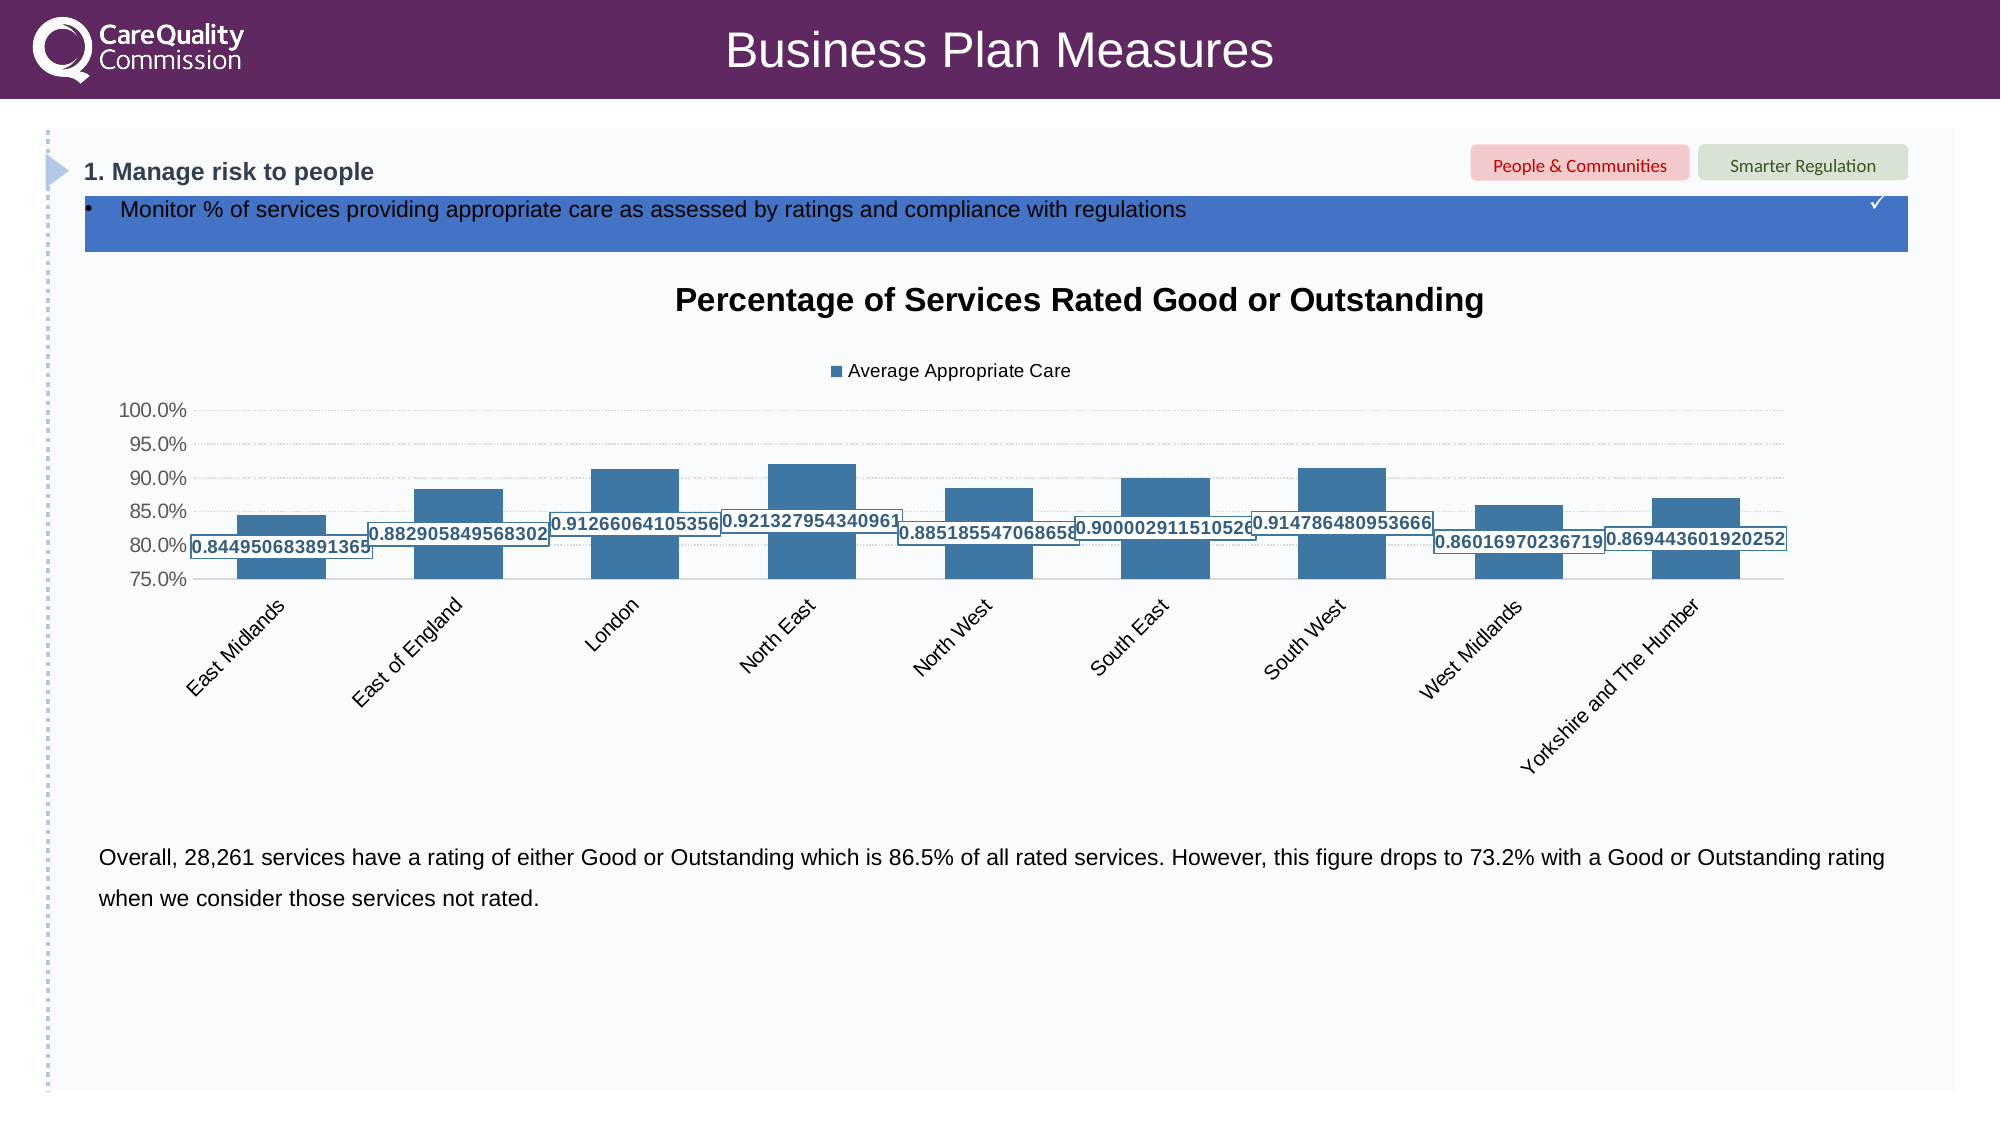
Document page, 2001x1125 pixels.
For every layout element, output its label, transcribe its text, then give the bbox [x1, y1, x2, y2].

picture [32, 16, 245, 84]
text_box People & Communities [1470, 144, 1690, 181]
text_box Smarter Regulation [1698, 144, 1909, 181]
table_header  [1848, 196, 1908, 252]
text_box Overall, 28,261 services have a rating of either Good or Outstanding which is 86.5% of all rated services. However, this figure drops to 73.2% with a Good or Outstanding rating when we consider those services not rated. [83, 821, 1930, 915]
text_box 1. Manage risk to people [69, 147, 670, 194]
chart [83, 269, 1819, 792]
text_box [45, 128, 1955, 1091]
text_box [0, 0, 2000, 99]
text_box Business Plan Measures [641, 9, 1358, 86]
table_header Monitor % of services providing appropriate care as assessed by ratings and compliance with regulations [85, 196, 1848, 252]
